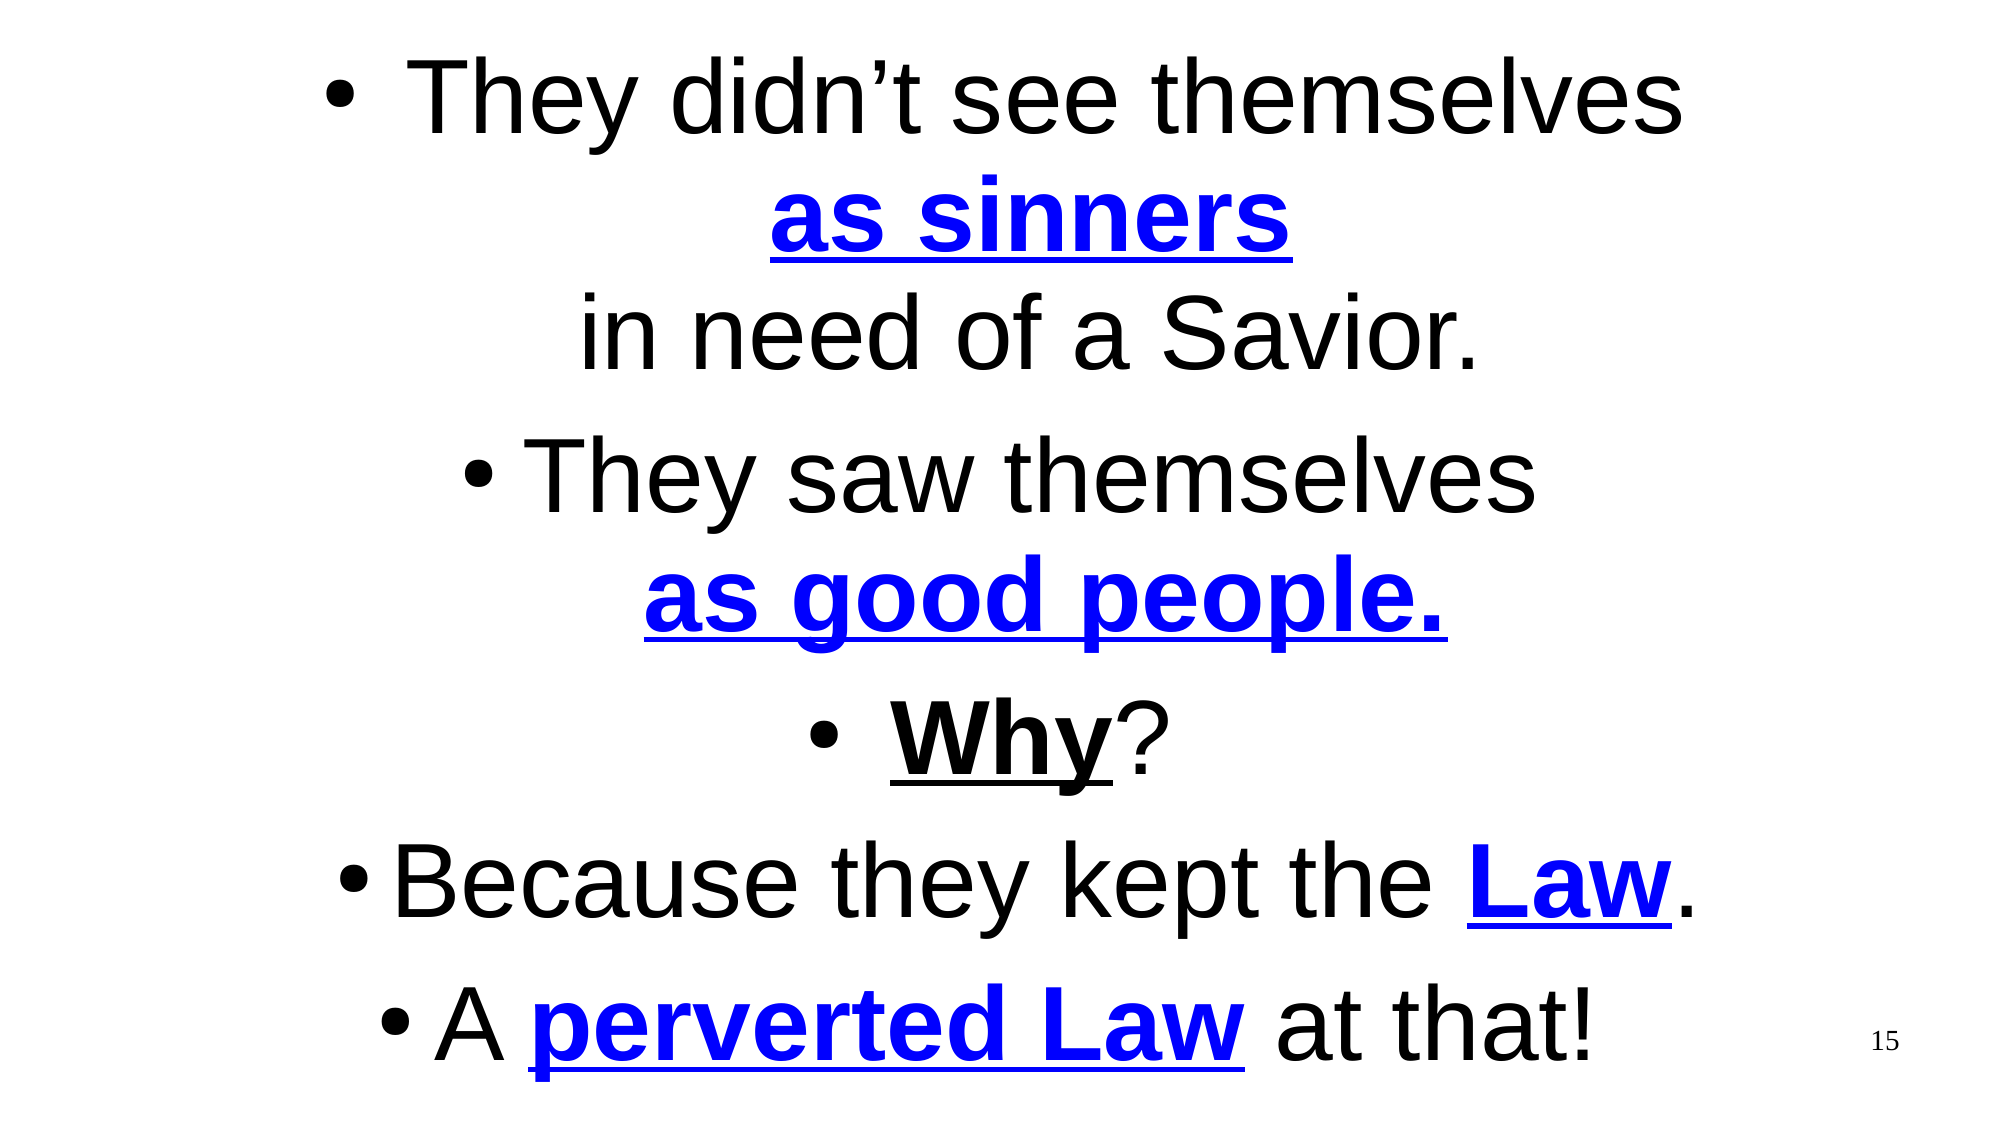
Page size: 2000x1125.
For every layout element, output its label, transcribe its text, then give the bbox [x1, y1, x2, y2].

list They didn’t see themselves as sinners in need of a Savior. They saw themselves as good people. Why? Because they kept the Law. A perverted Law at that! [37, 37, 1988, 1088]
